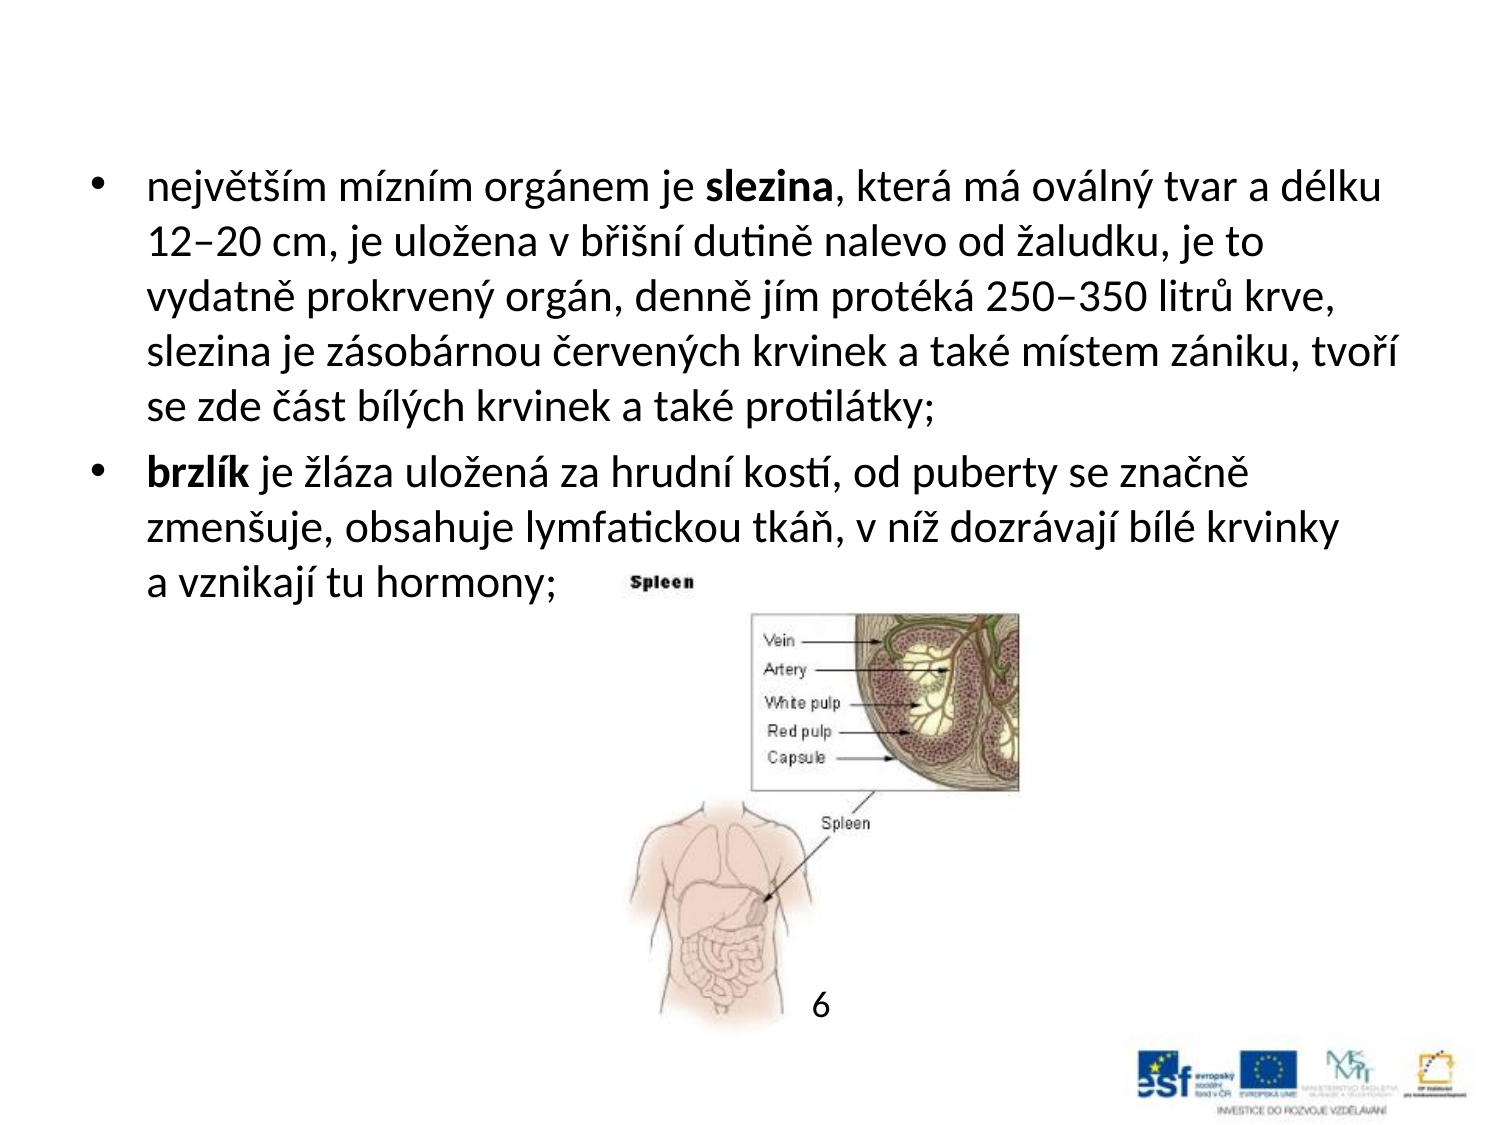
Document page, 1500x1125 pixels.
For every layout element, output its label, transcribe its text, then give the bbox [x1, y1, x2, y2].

picture [609, 562, 1043, 1045]
picture [1125, 1035, 1476, 1125]
list největším mízním orgánem je slezina, která má oválný tvar a délku 12–20 cm, je uložena v břišní dutině nalevo od žaludku, je to vydatně prokrvený orgán, denně jím protéká 250–350 litrů krve, slezina je zásobárnou červených krvinek a také místem zániku, tvoří se zde část bílých krvinek a také protilátky; brzlík je žláza uložená za hrudní kostí, od puberty se značně zmenšuje, obsahuje lymfatickou tkáň, v níž dozrávají bílé krvinky a vznikají tu hormony; [75, 148, 1426, 1008]
text_box 6 [796, 972, 856, 1034]
